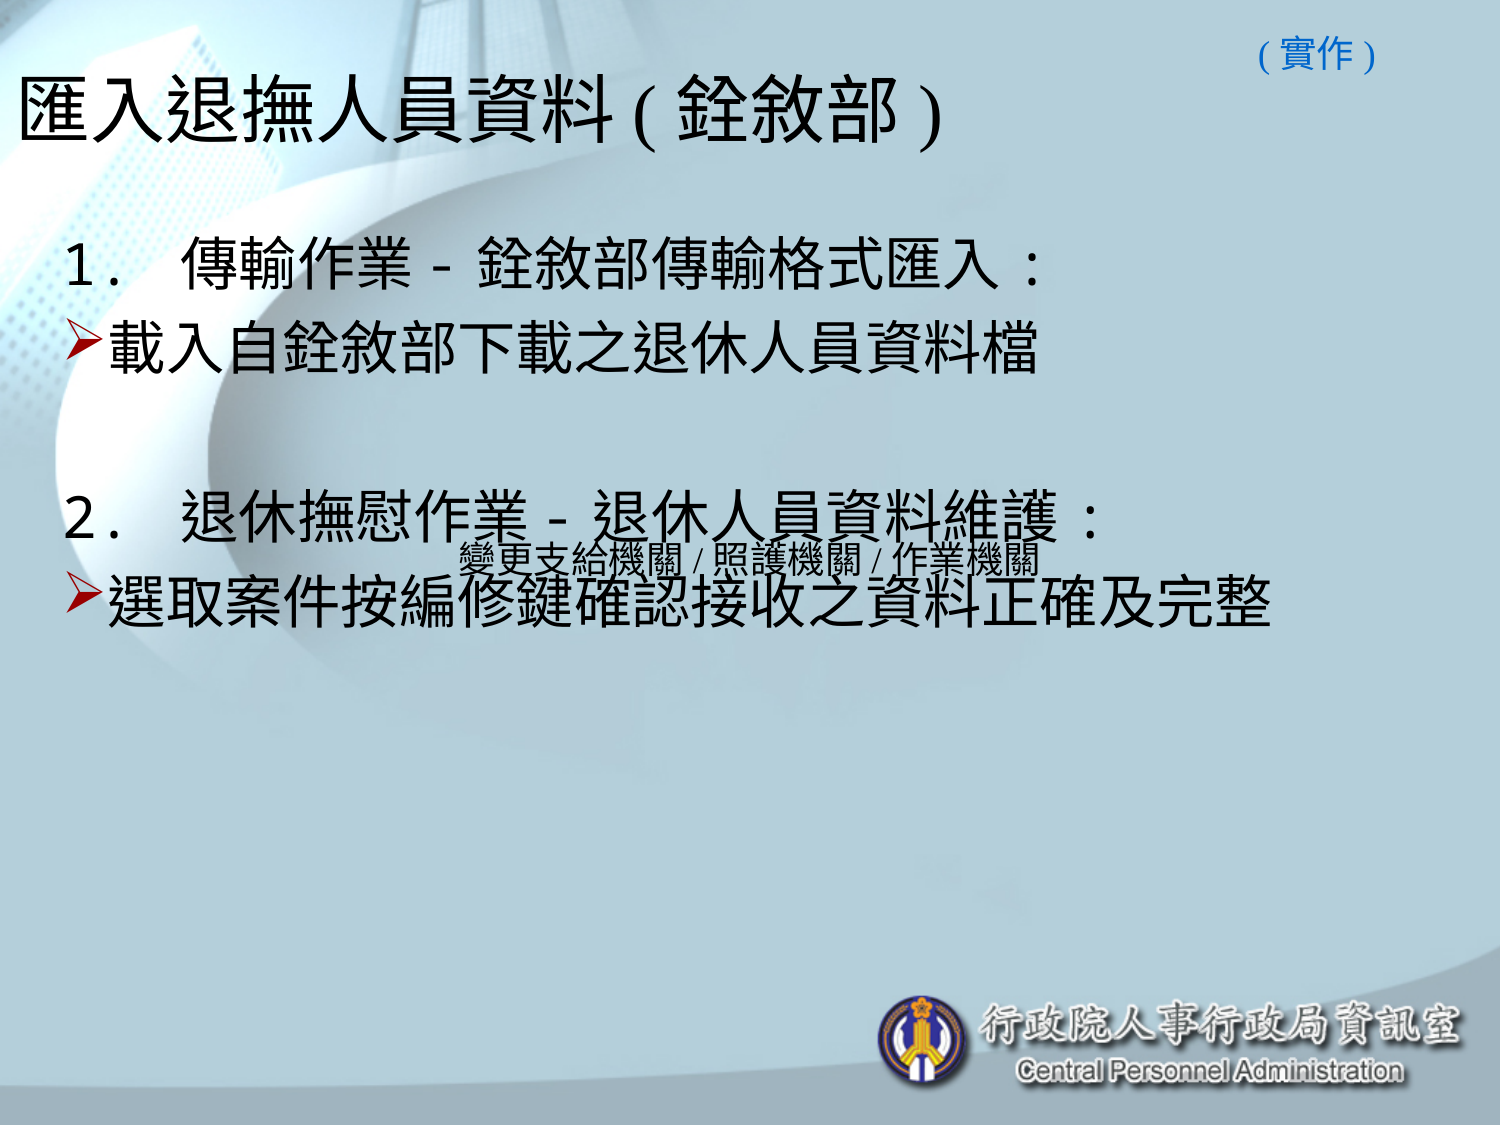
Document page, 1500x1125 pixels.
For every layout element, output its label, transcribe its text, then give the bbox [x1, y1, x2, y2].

title 匯入退撫人員資料(銓敘部) [0, 42, 1117, 173]
list 1. 傳輸作業-銓敘部傳輸格式匯入: 載入自銓敘部下載之退休人員資料檔 2. 退休撫慰作業-退休人員資料維護: 選取案件按編修鍵確認接收之資料正確及完整 [46, 219, 1322, 846]
text_box 變更支給機關/照護機關/作業機關 [444, 536, 1056, 589]
picture [0, 0, 1500, 1125]
text_box (實作) [1222, 31, 1412, 83]
